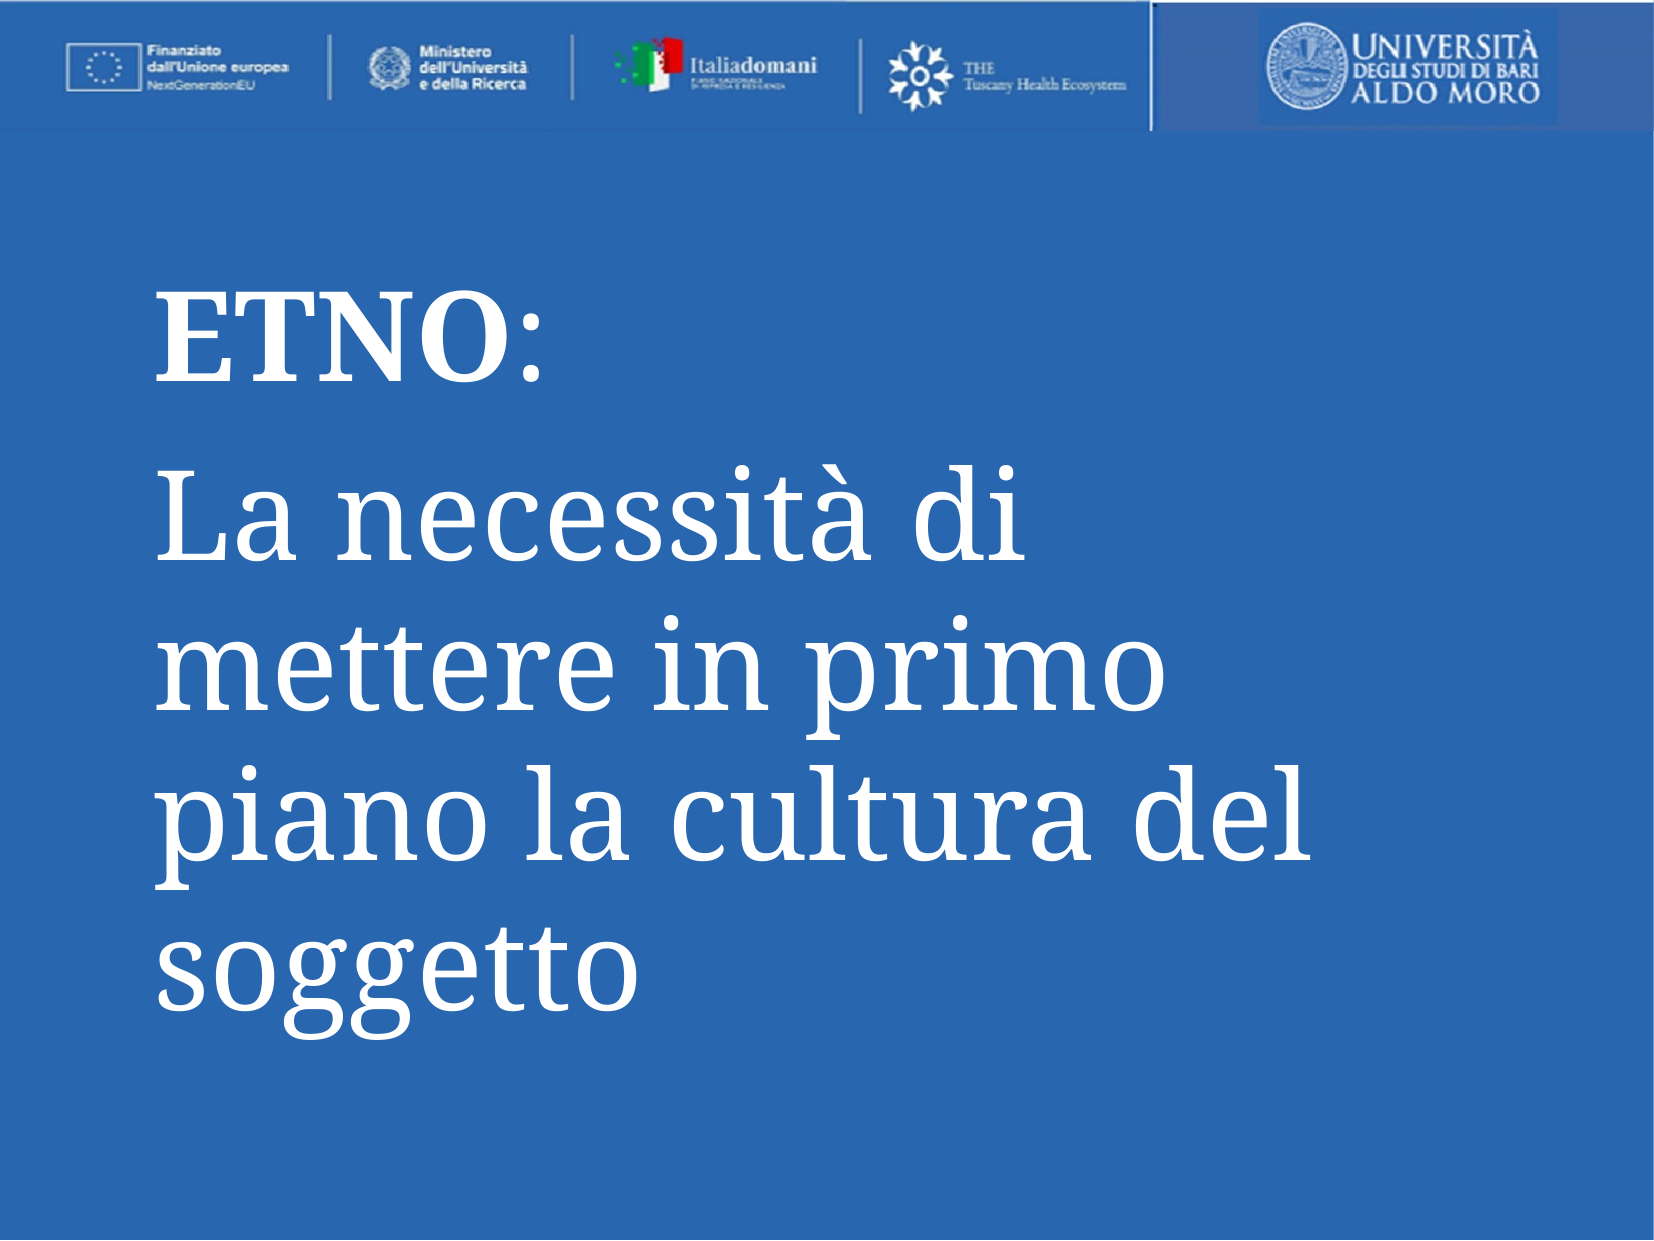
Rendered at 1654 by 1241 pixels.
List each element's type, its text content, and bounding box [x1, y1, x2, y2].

subtitle ETNO: La necessità di mettere in primo piano la cultura del soggetto info@etnopsi.it [138, 248, 1516, 992]
picture [0, 0, 1654, 132]
